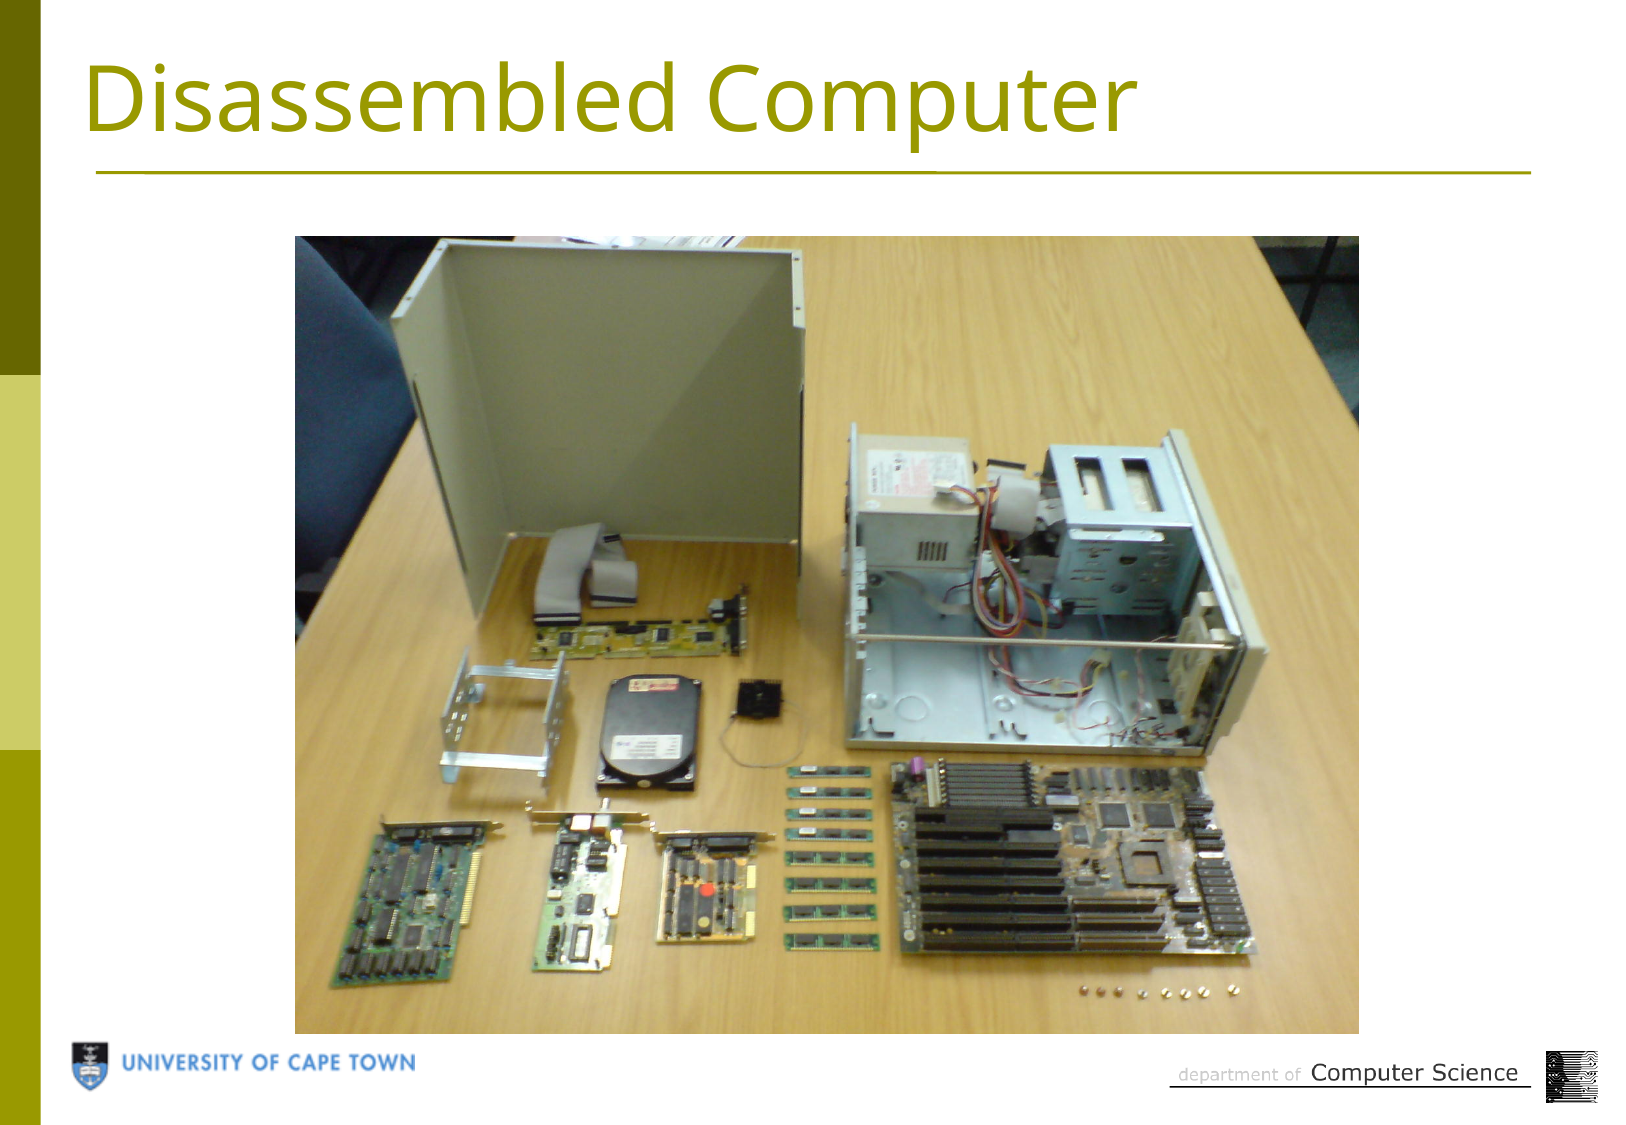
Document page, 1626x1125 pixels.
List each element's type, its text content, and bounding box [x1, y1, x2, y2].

picture [1169, 1043, 1532, 1091]
title Disassembled Computer [81, 29, 1543, 172]
picture [61, 236, 1359, 1103]
picture [1546, 1051, 1598, 1103]
